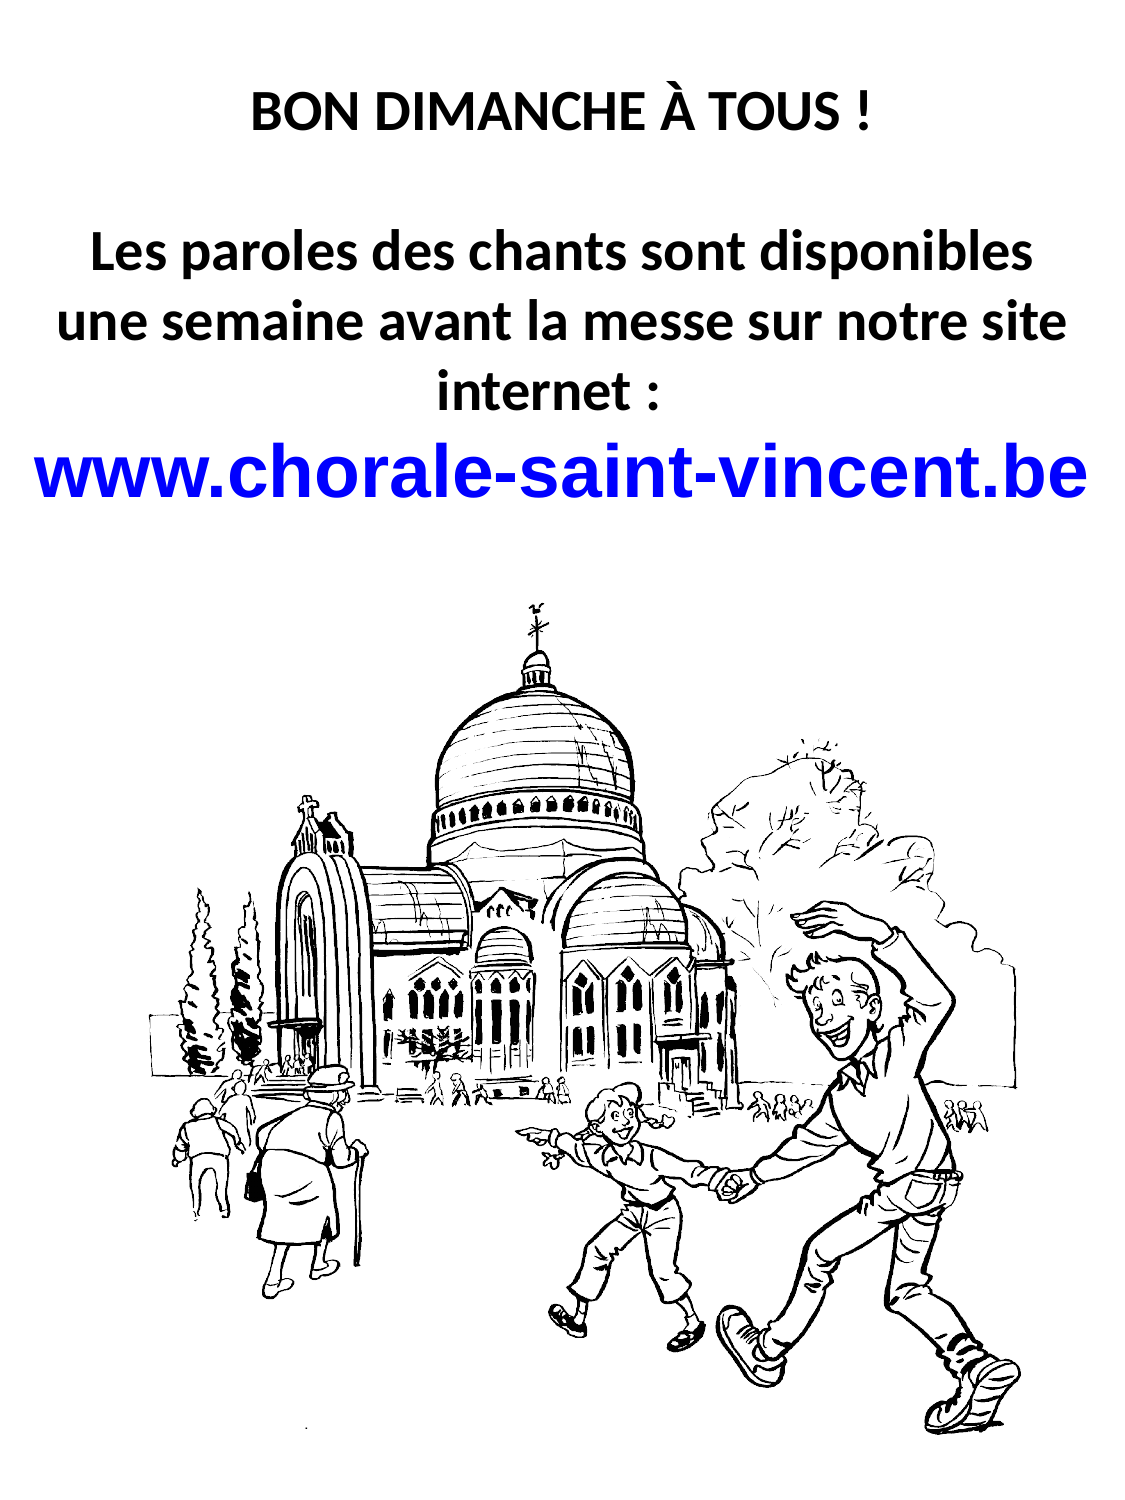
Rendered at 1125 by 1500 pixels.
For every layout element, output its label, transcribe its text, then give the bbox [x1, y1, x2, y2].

picture [141, 556, 1027, 1441]
text_box BON DIMANCHE À TOUS ! Les paroles des chants sont disponibles une semaine avant la messe sur notre site internet : www.chorale-saint-vincent.be [0, 64, 1125, 289]
